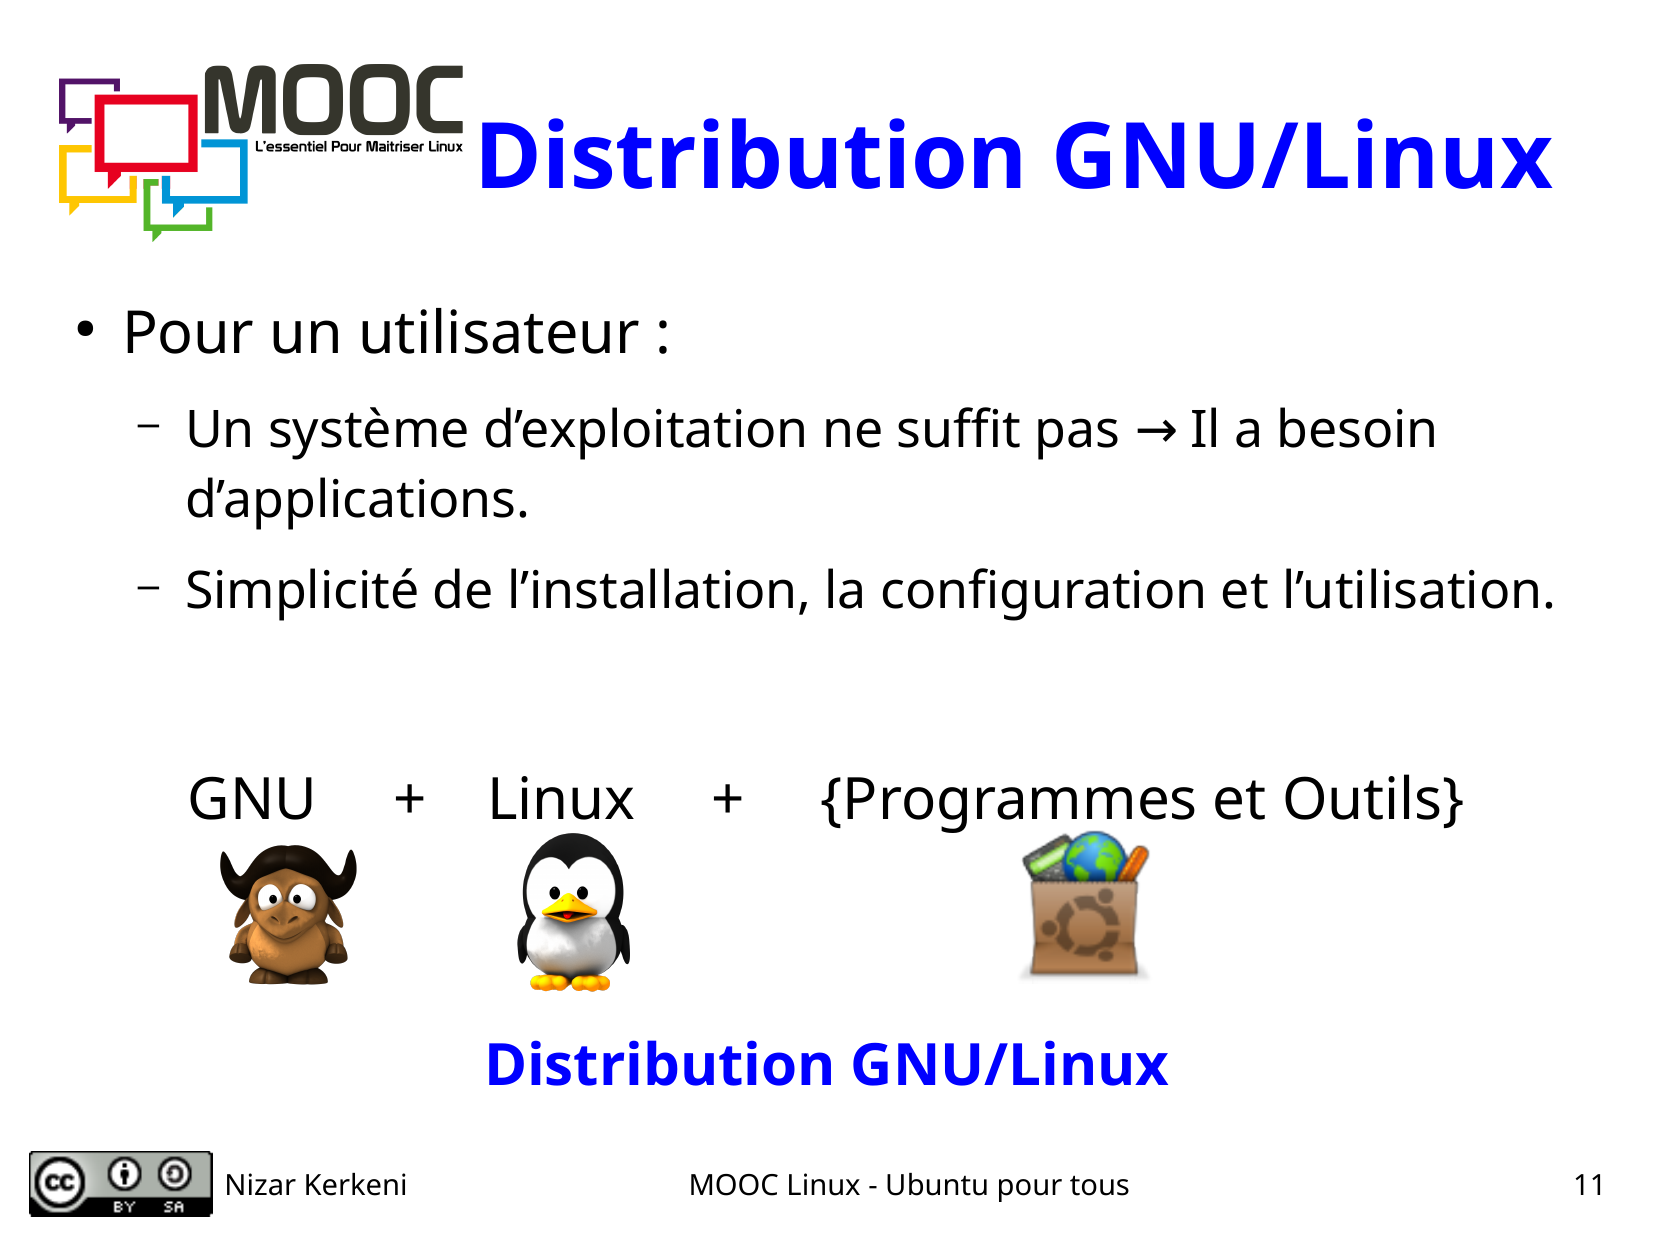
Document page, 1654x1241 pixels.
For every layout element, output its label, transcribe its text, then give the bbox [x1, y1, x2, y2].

list Pour un utilisateur : Un système d’exploitation ne suffit pas → Il a besoin d’applications. Simplicité de l’installation, la configuration et l’utilisation. [59, 290, 1595, 685]
text_box Distribution GNU/Linux [82, 1015, 1571, 1111]
picture [1009, 829, 1165, 984]
title Distribution GNU/Linux [460, 49, 1568, 257]
picture [467, 825, 679, 1000]
picture [200, 832, 378, 993]
text_box GNU + Linux + {Programmes et Outils} [169, 750, 1484, 831]
picture [29, 1151, 213, 1217]
picture [59, 64, 460, 242]
